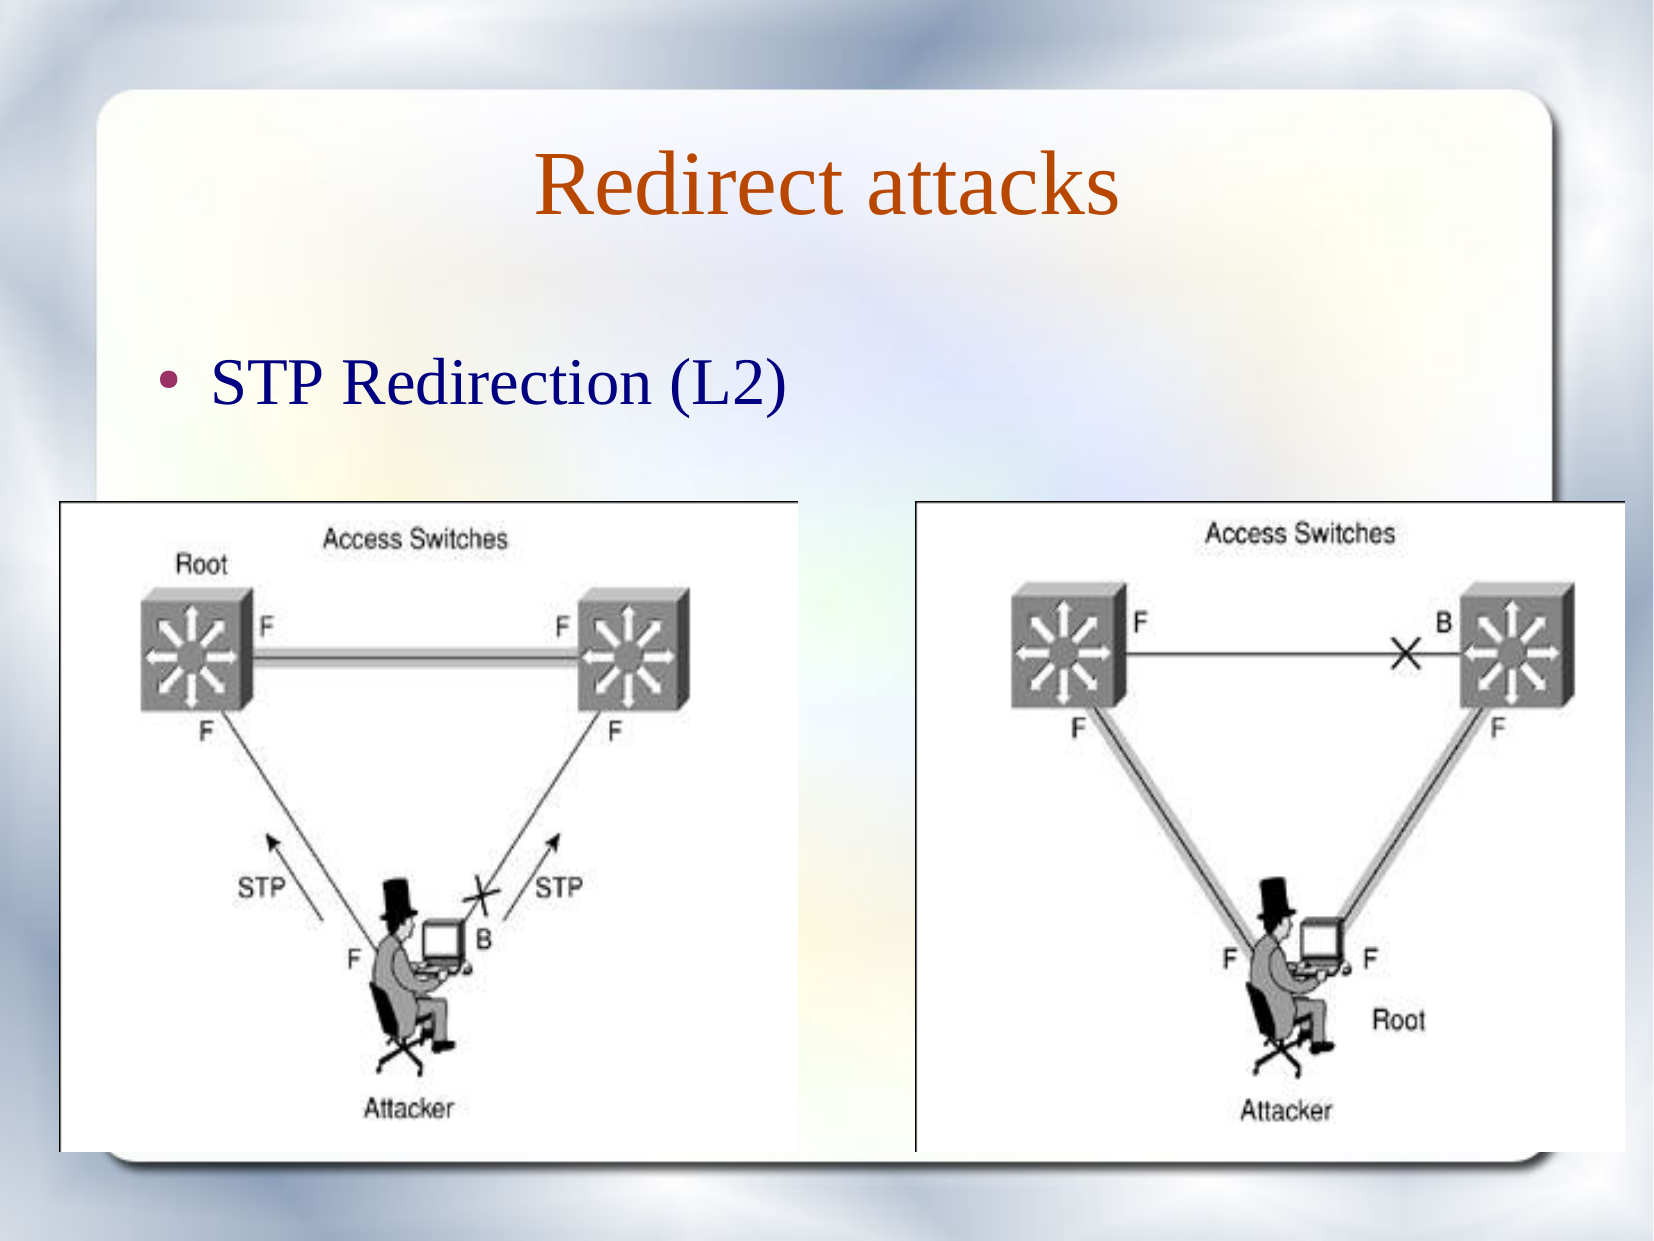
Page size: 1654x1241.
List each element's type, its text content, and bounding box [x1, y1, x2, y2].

title Redirect attacks [121, 132, 1534, 235]
list STP Redirection (L2) [121, 344, 1534, 1149]
picture [0, 0, 1654, 1241]
